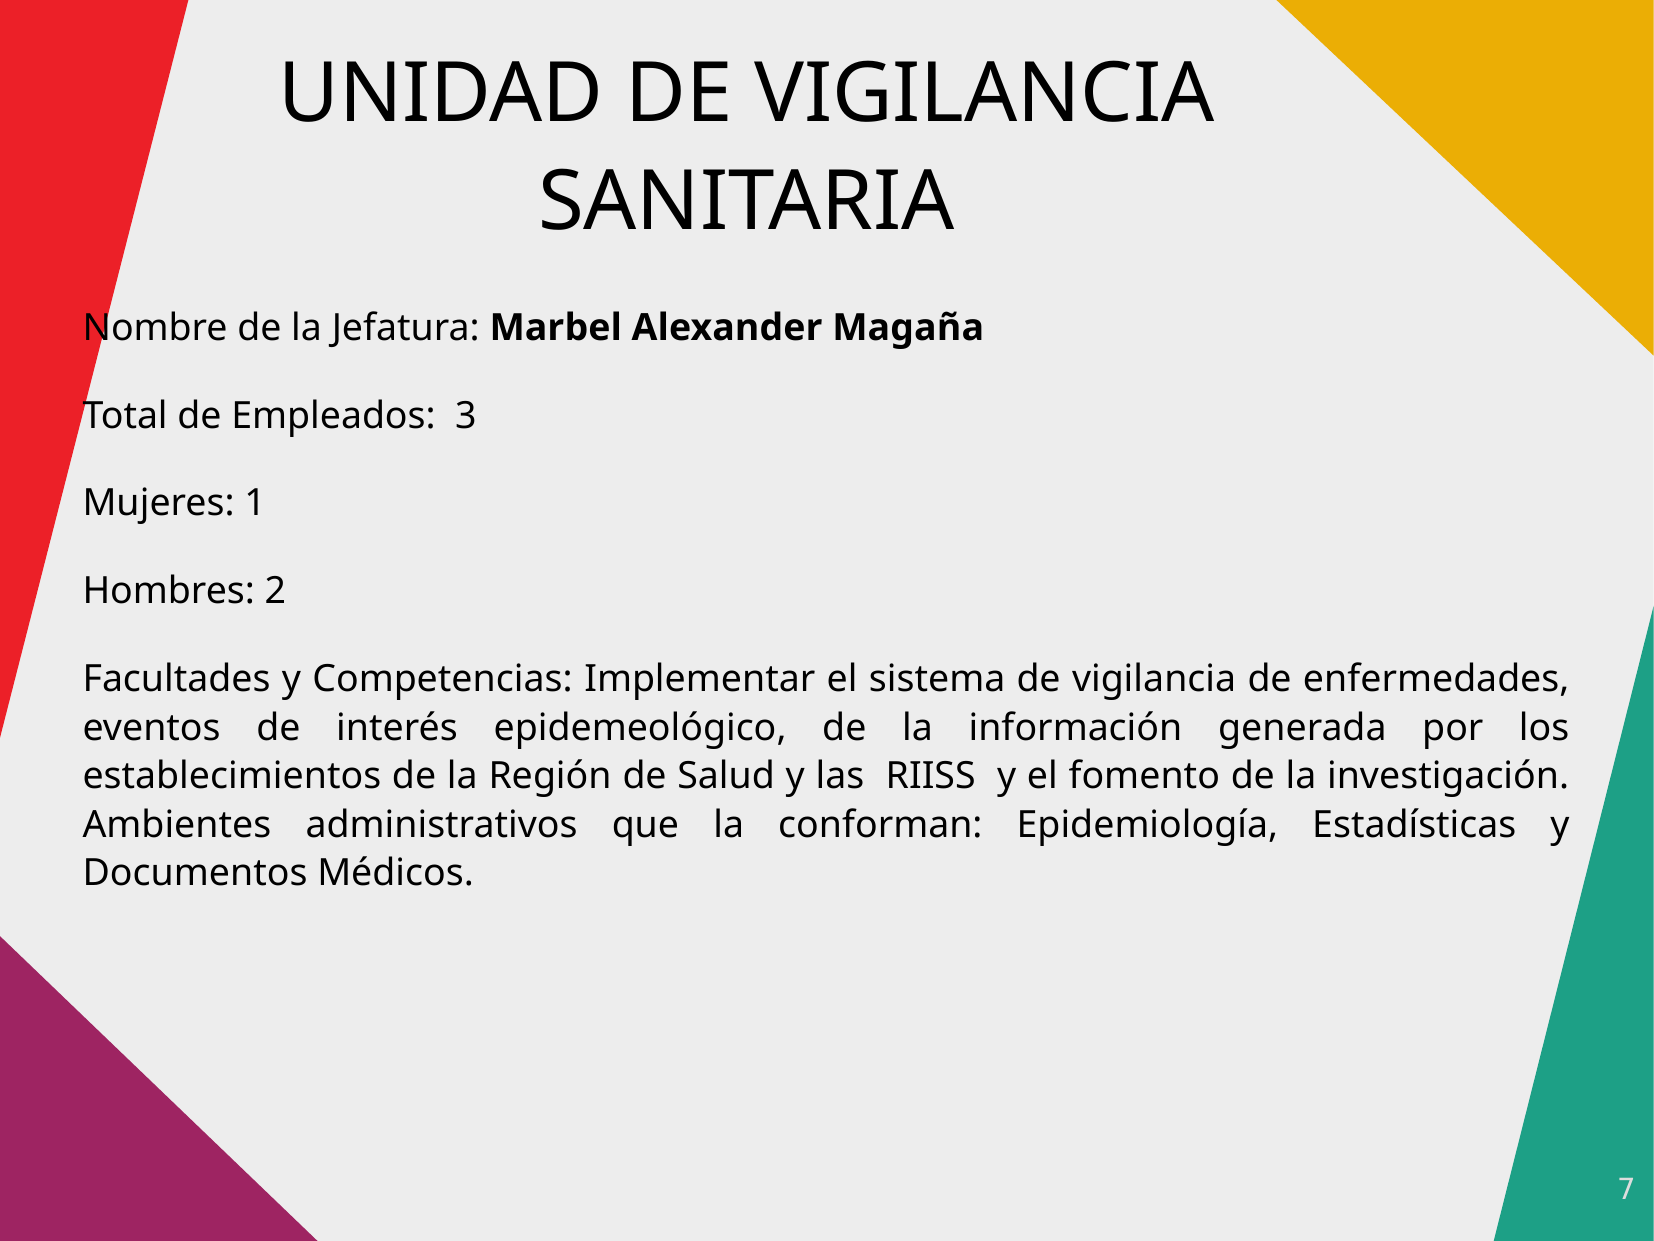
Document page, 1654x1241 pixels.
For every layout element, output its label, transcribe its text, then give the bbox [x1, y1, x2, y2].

title UNIDAD DE VIGILANCIA SANITARIA [82, 30, 1412, 246]
text_box Nombre de la Jefatura: Marbel Alexander Magaña Total de Empleados: 3 Mujeres: 1 Hombres: 2 Facultades y Competencias: Implementar el sistema de vigilancia de enfermedades, eventos de interés epidemeológico, de la información generada por los establecimientos de la Región de Salud y las RIISS y el fomento de la investigación. Ambientes administrativos que la conforman: Epidemiología, Estadísticas y Documentos Médicos. [82, 299, 1571, 1019]
